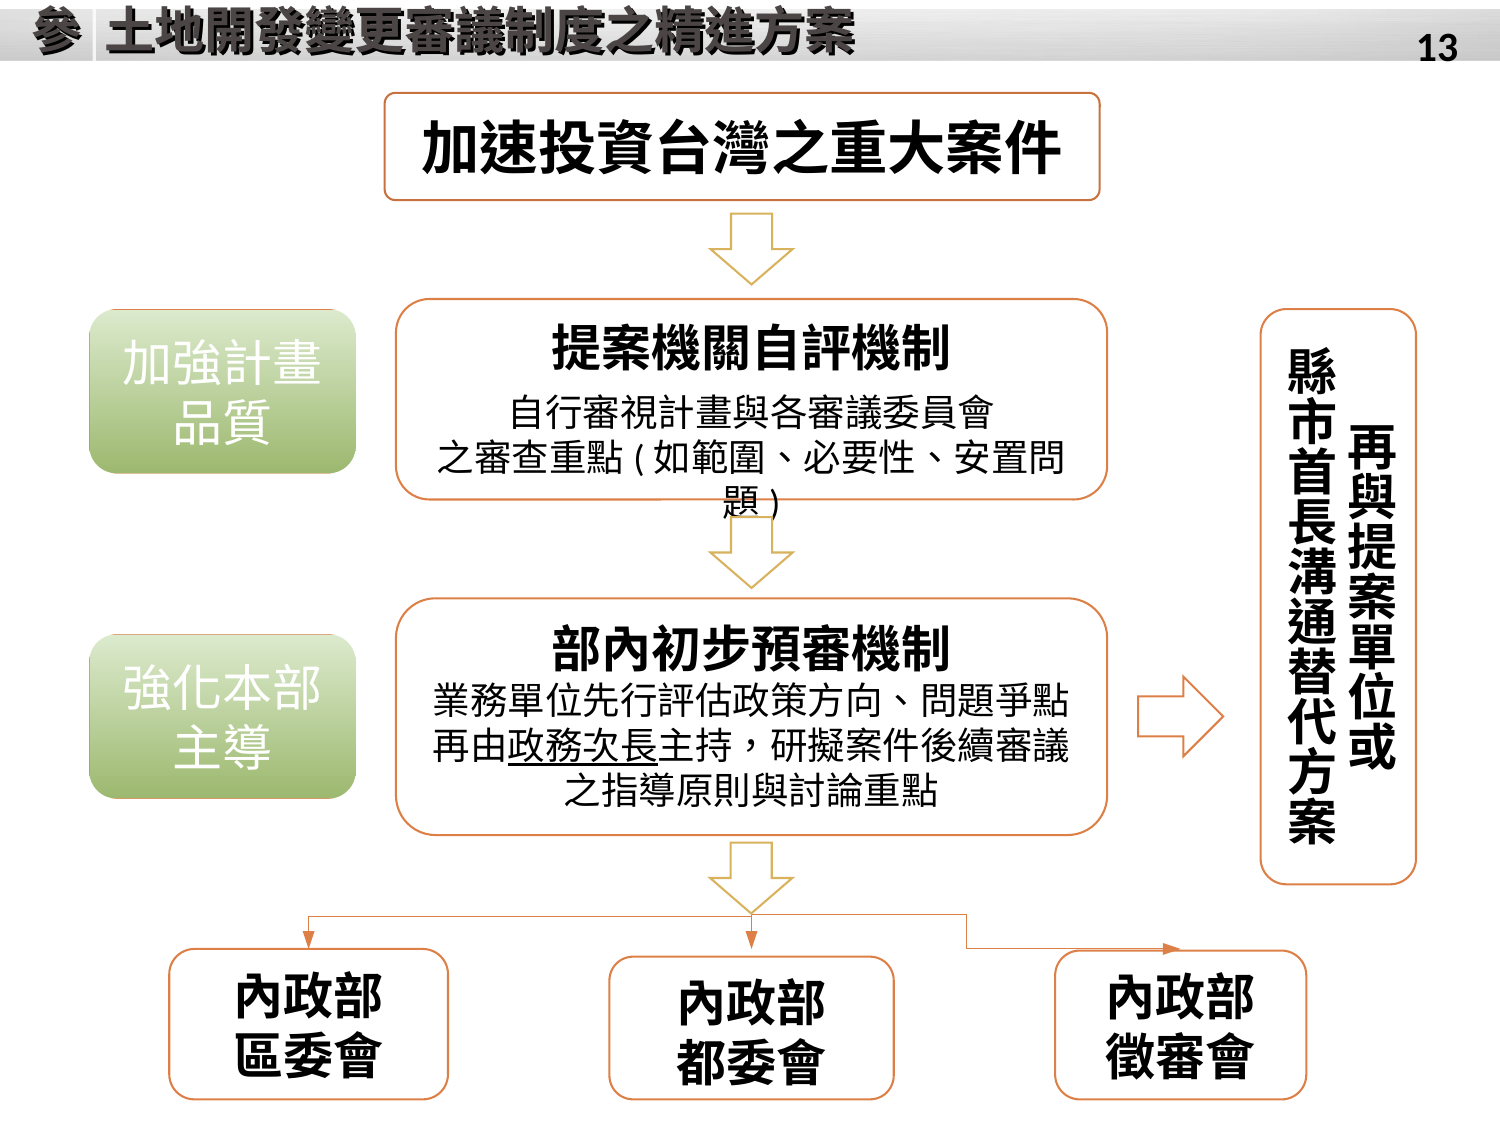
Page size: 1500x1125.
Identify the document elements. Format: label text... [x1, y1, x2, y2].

text_box 加速投資台灣之重大案件 [386, 96, 1098, 197]
text_box [710, 842, 793, 914]
text_box 強化本部主導 [89, 634, 356, 799]
text_box 再與提案單位或 縣市首長溝通替代方案 [1260, 309, 1417, 885]
text_box 內政部 都委會 [609, 956, 894, 1100]
text_box 內政部 徵審會 [1055, 950, 1307, 1100]
text_box 土地開發變更審議制度之精進方案 [90, 0, 1341, 65]
text_box 13 [1379, 12, 1495, 64]
text_box 部內初步預審機制 業務單位先行評估政策方向、問題爭點 再由政務次長主持，研擬案件後續審議之指導原則與討論重點 [395, 598, 1108, 836]
text_box [1138, 676, 1224, 757]
text_box 加強計畫品質 [89, 309, 356, 474]
text_box [710, 213, 793, 285]
text_box [387, 197, 1097, 201]
text_box 參 [16, 0, 90, 65]
text_box [387, 92, 1097, 96]
text_box 內政部 區委會 [169, 948, 448, 1100]
text_box [710, 517, 793, 588]
text_box 提案機關自評機制 自行審視計畫與各審議委員會 之審查重點(如範圍、必要性、安置問題) [395, 298, 1108, 500]
